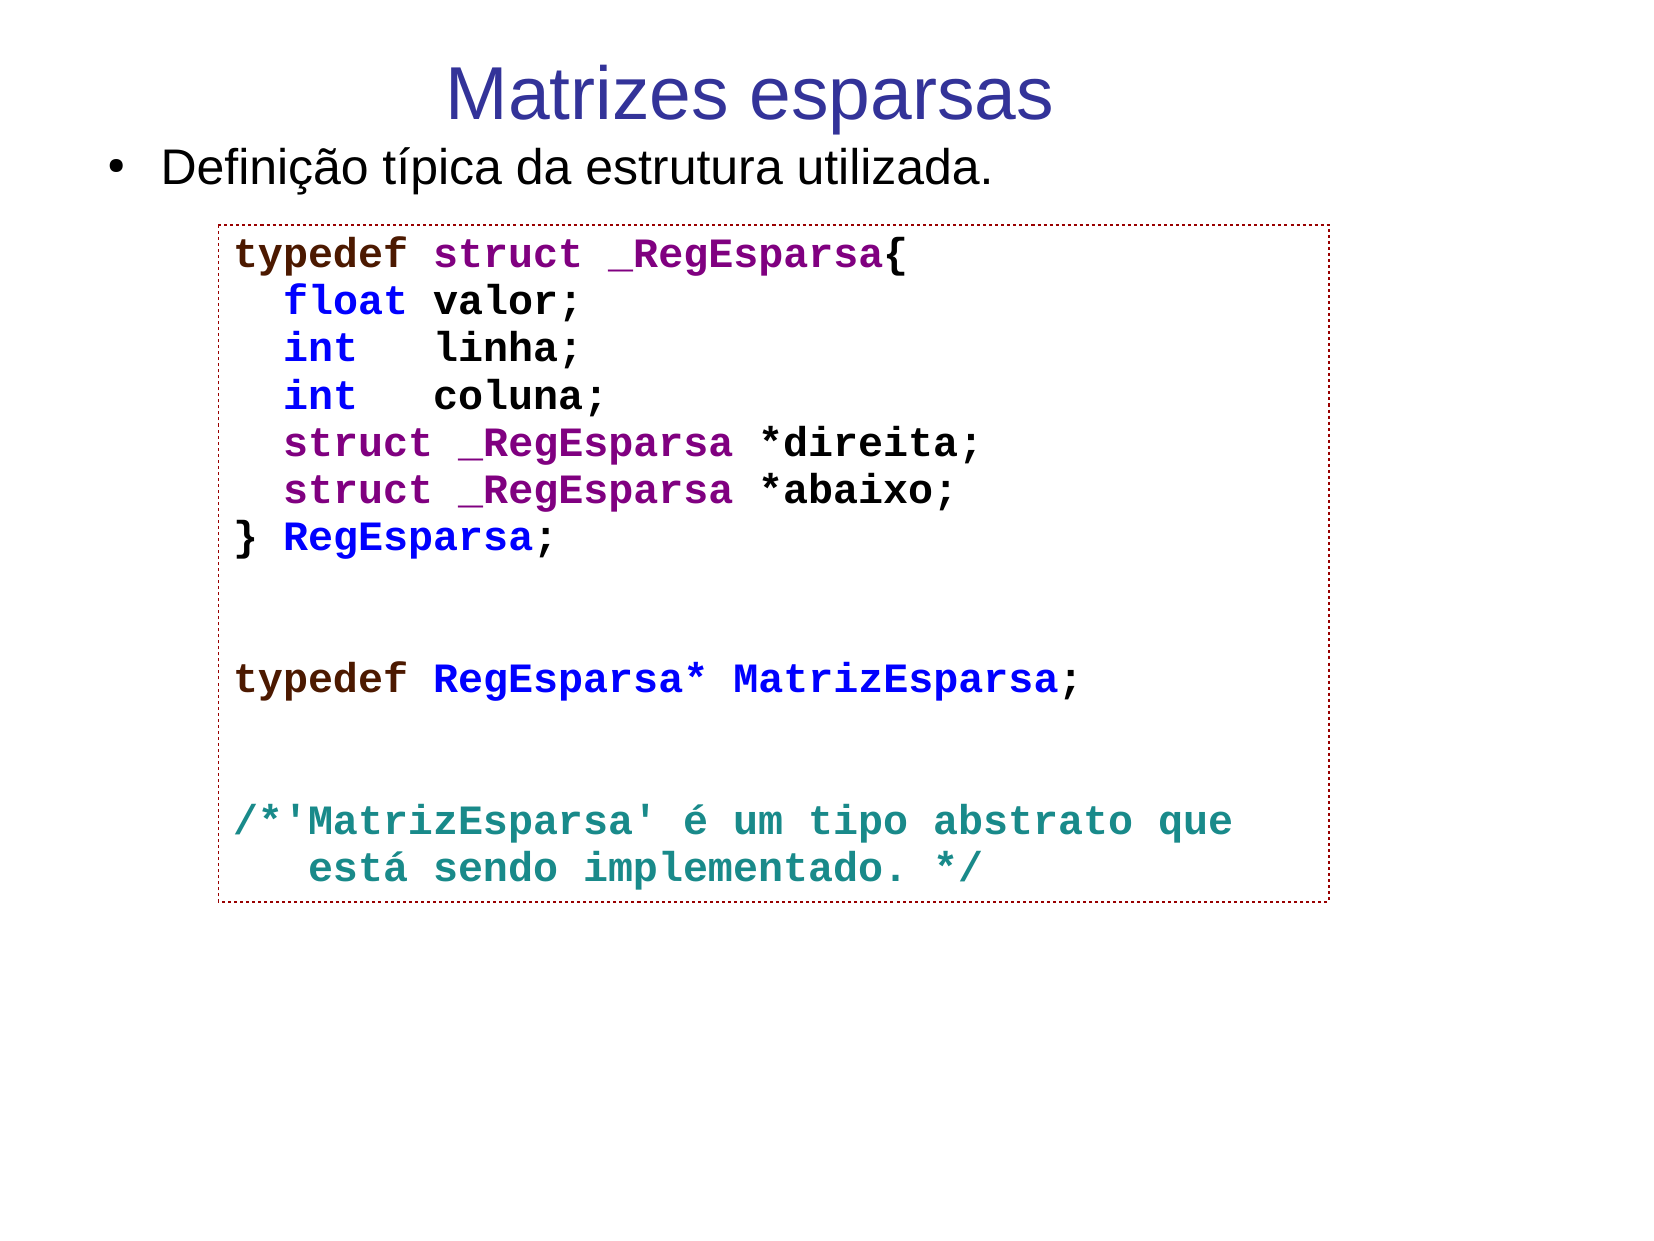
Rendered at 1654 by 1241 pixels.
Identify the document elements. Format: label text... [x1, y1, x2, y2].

text_box typedef struct _RegEsparsa{ float valor; int linha; int coluna; struct _RegEsparsa *direita; struct _RegEsparsa *abaixo; } RegEsparsa; typedef RegEsparsa* MatrizEsparsa; /*'MatrizEsparsa' é um tipo abstrato que está sendo implementado. */ [218, 243, 1329, 902]
list Definição típica da estrutura utilizada. [75, 131, 1426, 243]
title Matrizes esparsas [75, 0, 1426, 131]
